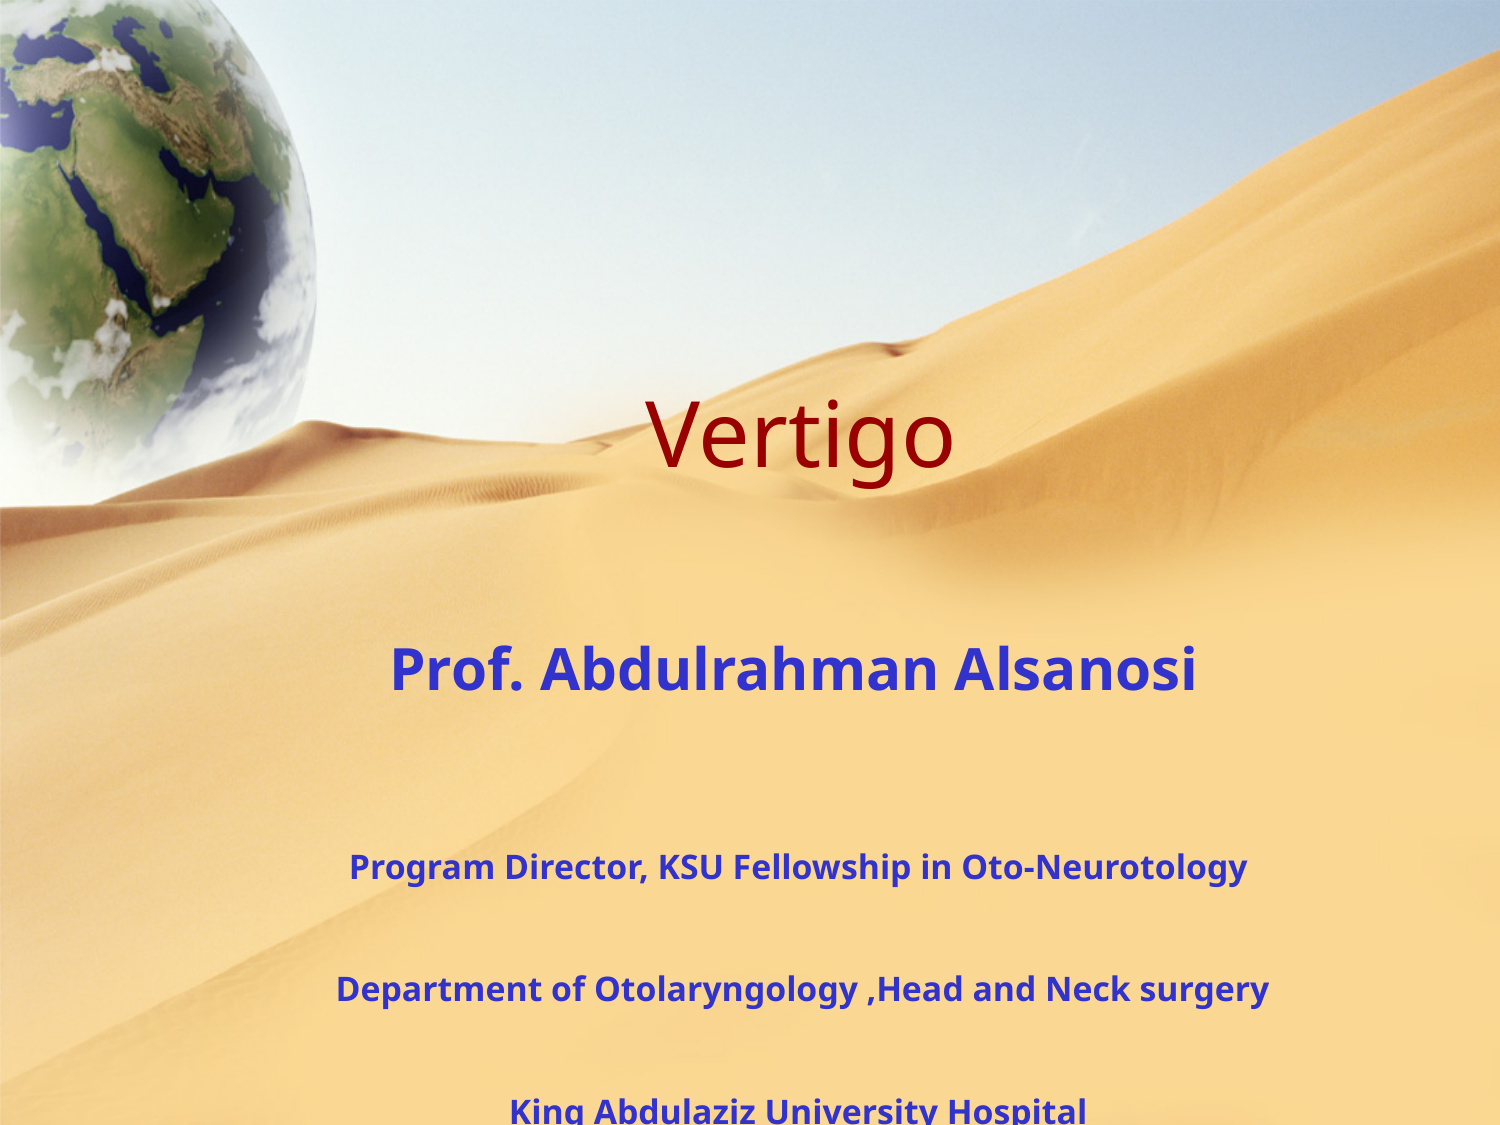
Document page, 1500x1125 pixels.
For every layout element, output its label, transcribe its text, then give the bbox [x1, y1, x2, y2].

text_box Prof. Abdulrahman Alsanosi Program Director, KSU Fellowship in Oto-Neurotology Department of Otolaryngology ,Head and Neck surgery King Abdulaziz University Hospital King Saud University [162, 612, 1426, 1125]
text_box Vertigo [187, 362, 1463, 604]
picture [0, 0, 1500, 1125]
